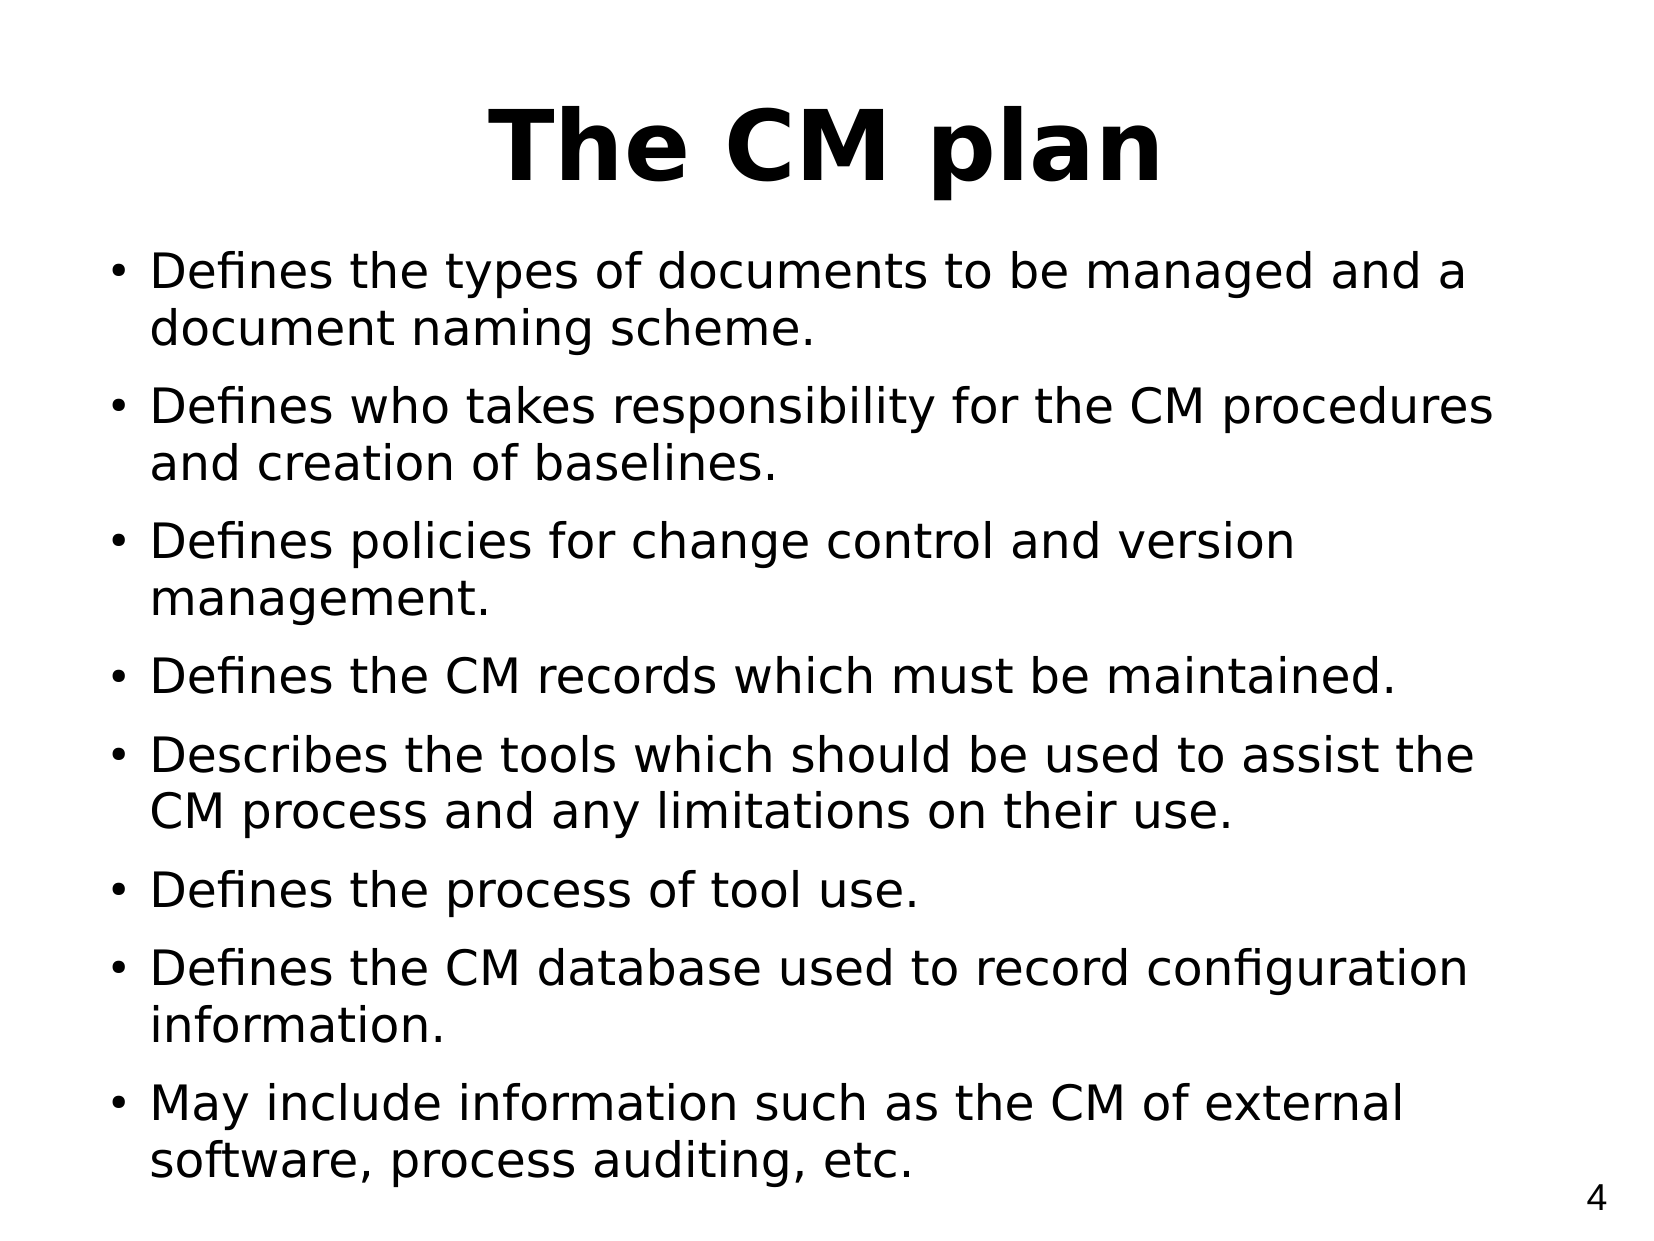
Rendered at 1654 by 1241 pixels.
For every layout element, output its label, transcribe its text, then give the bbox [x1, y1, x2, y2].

list Defines the types of documents to be managed and a document naming scheme. Defines who takes responsibility for the CM procedures and creation of baselines. Defines policies for change control and version management. Defines the CM records which must be maintained. Describes the tools which should be used to assist the CM process and any limitations on their use. Defines the process of tool use. Defines the CM database used to record configuration information. May include information such as the CM of external software, process auditing, etc. [82, 236, 1571, 1205]
title The CM plan [82, 61, 1571, 207]
